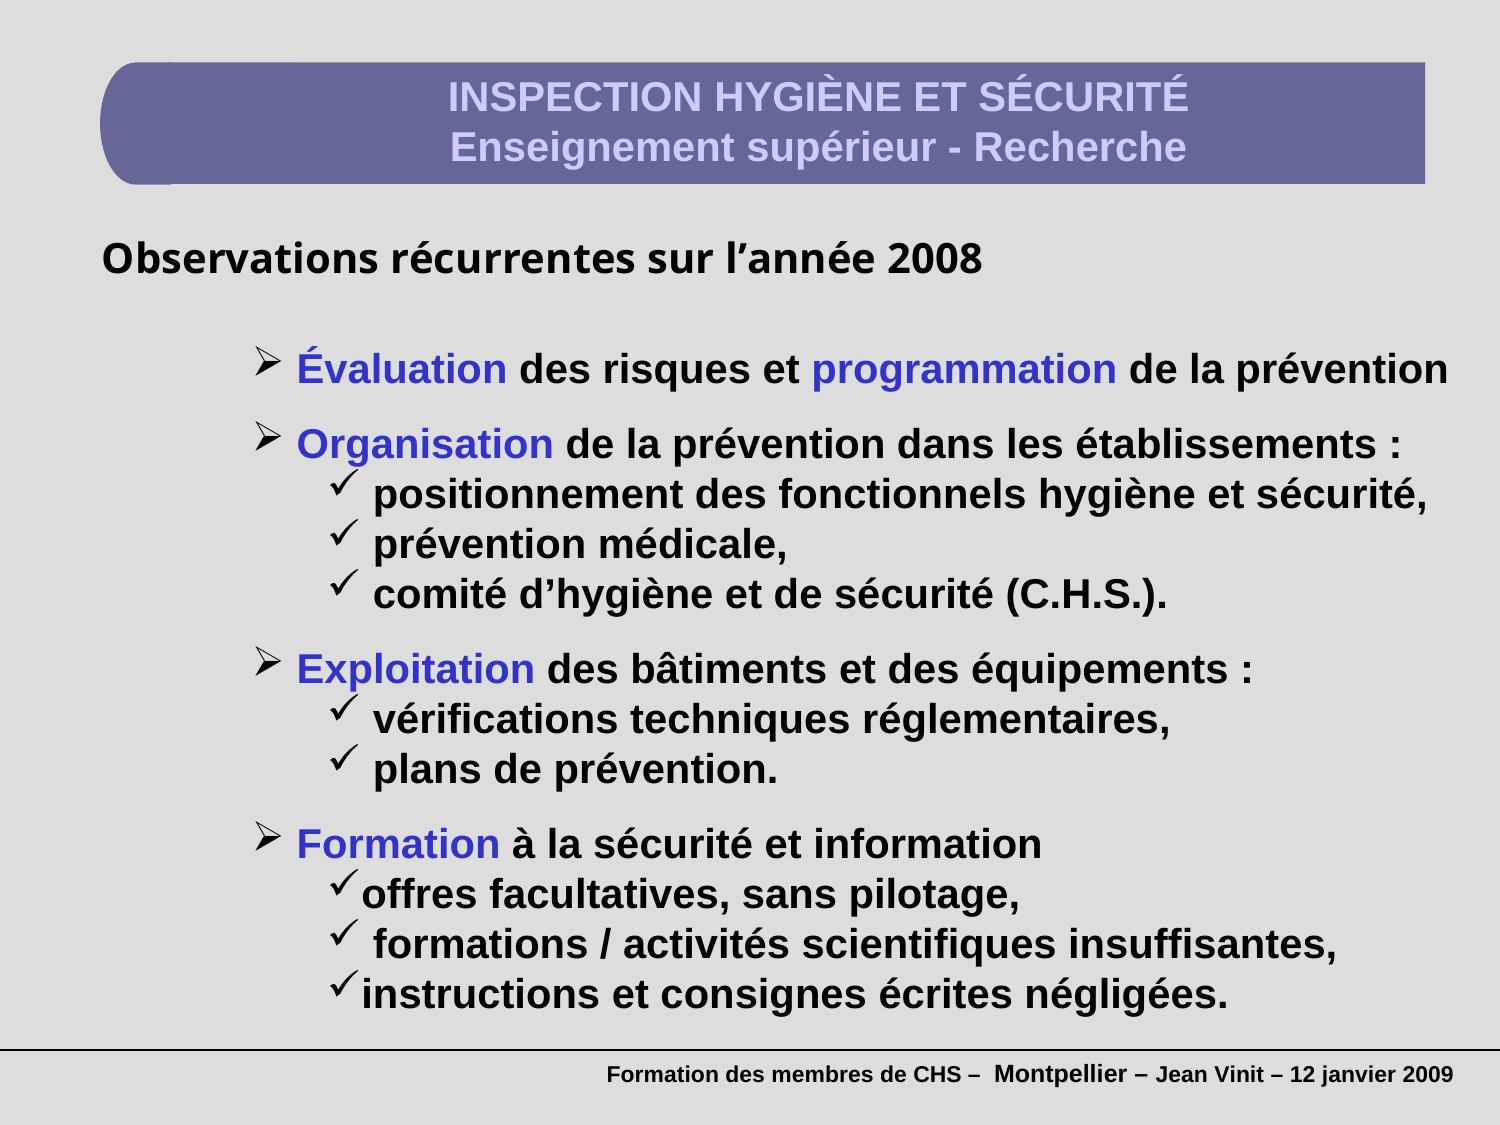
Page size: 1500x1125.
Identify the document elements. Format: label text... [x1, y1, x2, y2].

text_box Observations récurrentes sur l’année 2008 Évaluation des risques et programmation de la prévention Organisation de la prévention dans les établissements : positionnement des fonctionnels hygiène et sécurité, prévention médicale, comité d’hygiène et de sécurité (C.H.S.). Exploitation des bâtiments et des équipements : vérifications techniques réglementaires, plans de prévention. Formation à la sécurité et information offres facultatives, sans pilotage, formations / activités scientifiques insuffisantes, instructions et consignes écrites négligées. [87, 224, 1475, 1005]
